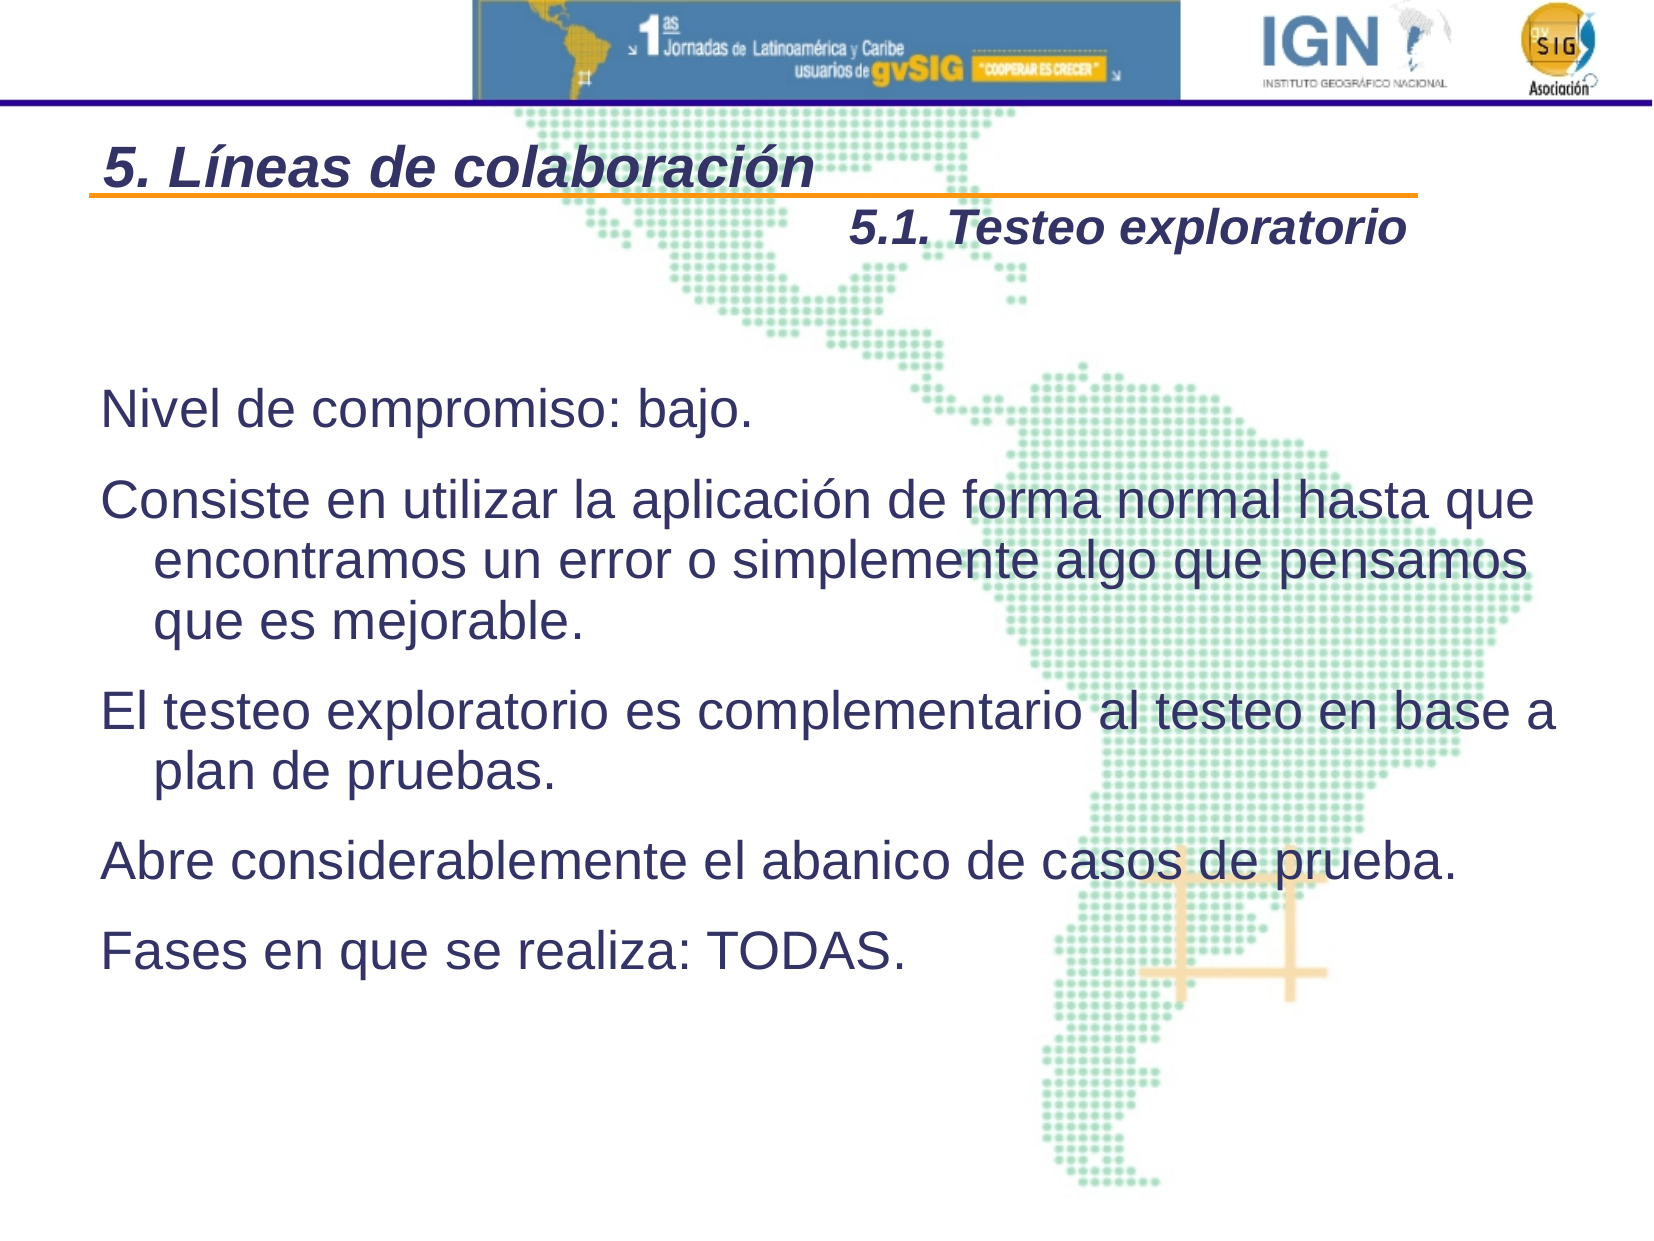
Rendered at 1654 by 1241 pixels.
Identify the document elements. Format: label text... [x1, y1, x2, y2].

text_box 5.1. Testeo exploratorio [124, 191, 1424, 265]
picture [0, 0, 1653, 1238]
text_box 5. Líneas de colaboración [89, 126, 1389, 193]
list Nivel de compromiso: bajo. Consiste en utilizar la aplicación de forma normal hasta que encontramos un error o simplemente algo que pensamos que es mejorable. El testeo exploratorio es complementario al testeo en base a plan de pruebas. Abre considerablemente el abanico de casos de prueba. Fases en que se realiza: TODAS. [83, 378, 1572, 1111]
